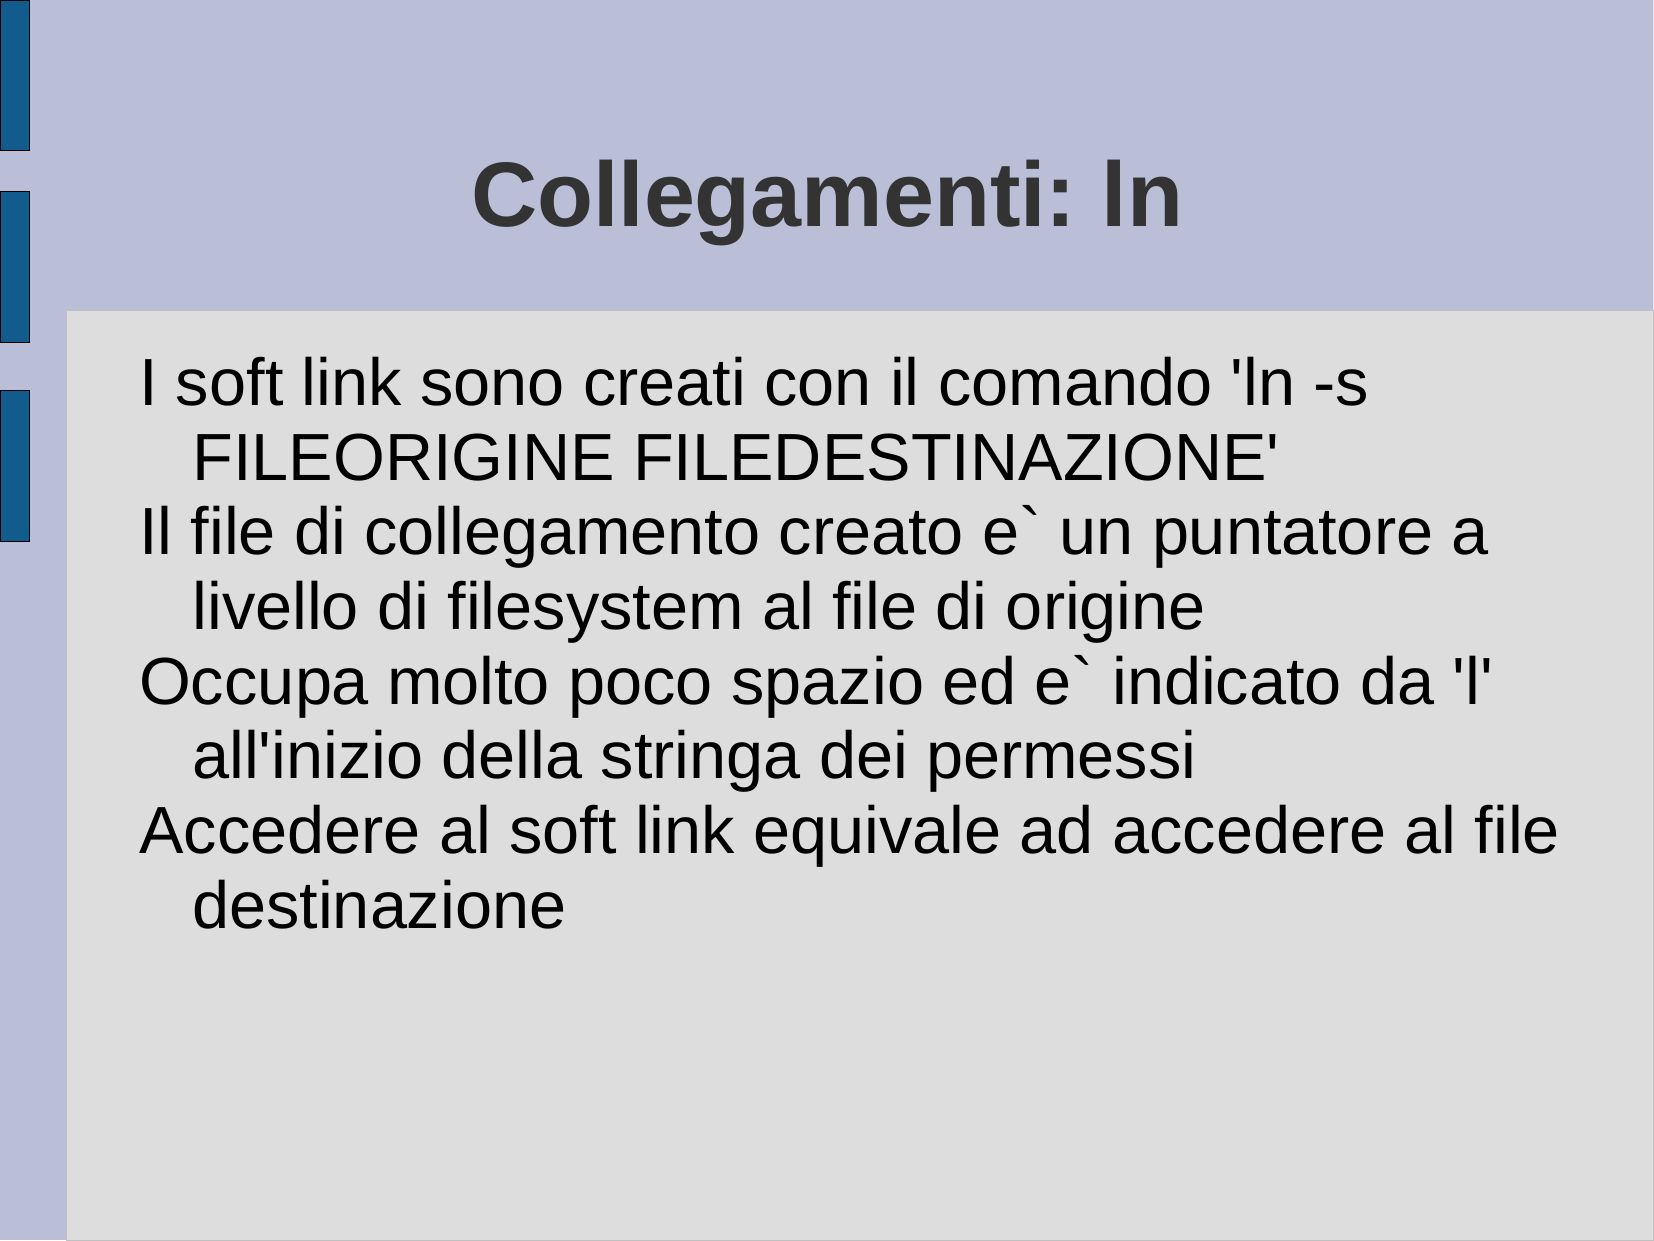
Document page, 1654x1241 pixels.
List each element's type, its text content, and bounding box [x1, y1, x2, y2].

list I soft link sono creati con il comando 'ln -s FILEORIGINE FILEDESTINAZIONE' Il file di collegamento creato e` un puntatore a livello di filesystem al file di origine Occupa molto poco spazio ed e` indicato da 'l' all'inizio della stringa dei permessi Accedere al soft link equivale ad accedere al file destinazione [121, 344, 1565, 1182]
title Collegamenti: ln [121, 91, 1534, 299]
